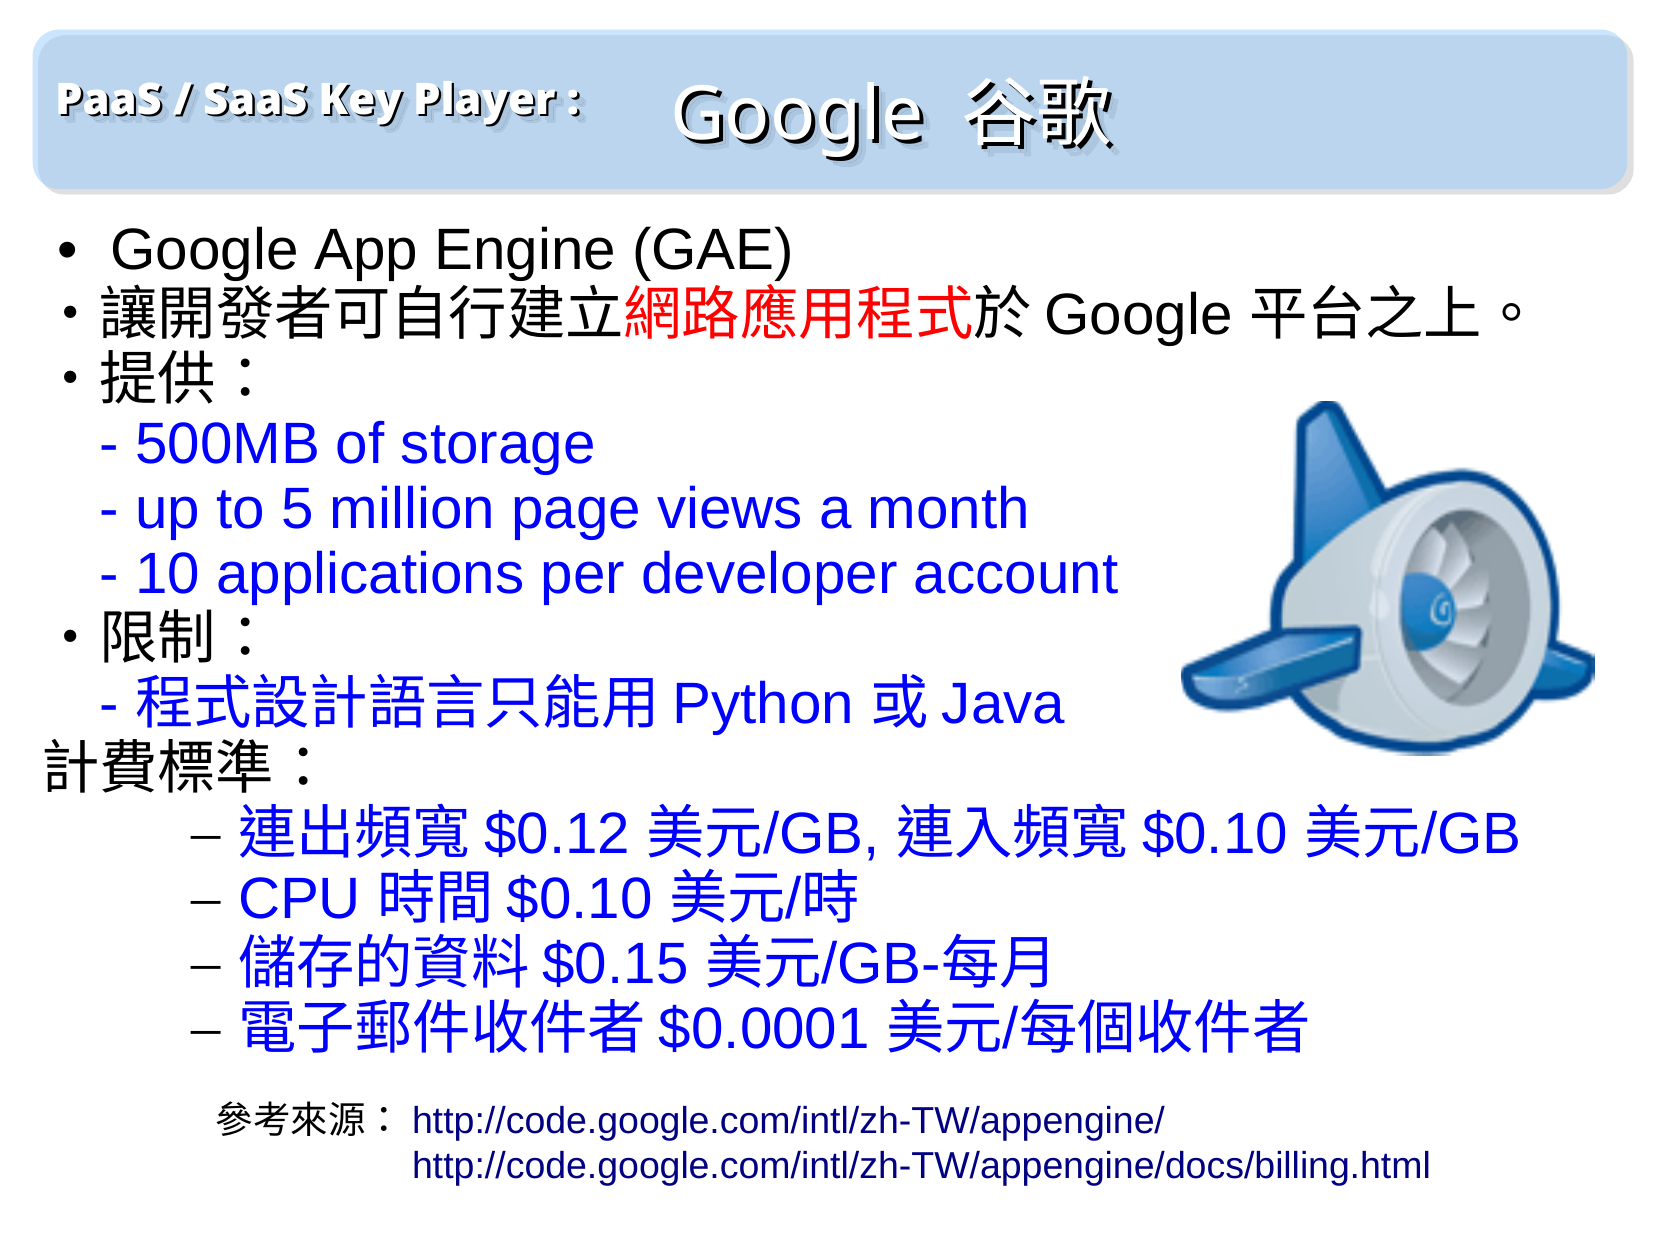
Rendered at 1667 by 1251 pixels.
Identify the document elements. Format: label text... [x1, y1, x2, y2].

text_box 參考來源：http://code.google.com/intl/zh-TW/appengine/ http://code.google.com/intl/zh-TW/appengine/docs/billing.html [200, 1088, 1501, 1194]
list • Google App Engine (GAE) •讓開發者可自行建立網路應用程式於 Google 平台之上。 •提供： - 500MB of storage - up to 5 million page views a month - 10 applications per developer account •限制： - 程式設計語言只能用 Python 或 Java 計費標準： 連出頻寬 $0.12 美元/GB, 連入頻寬 $0.10 美元/GB CPU 時間 $0.10 美元/時 儲存的資料 $0.15 美元/GB-每月 電子郵件收件者 $0.0001 美元/每個收件者 [41, 212, 1607, 1064]
picture [1181, 401, 1595, 756]
text_box PaaS / SaaS Key Player : Google 谷歌 [32, 29, 1628, 190]
